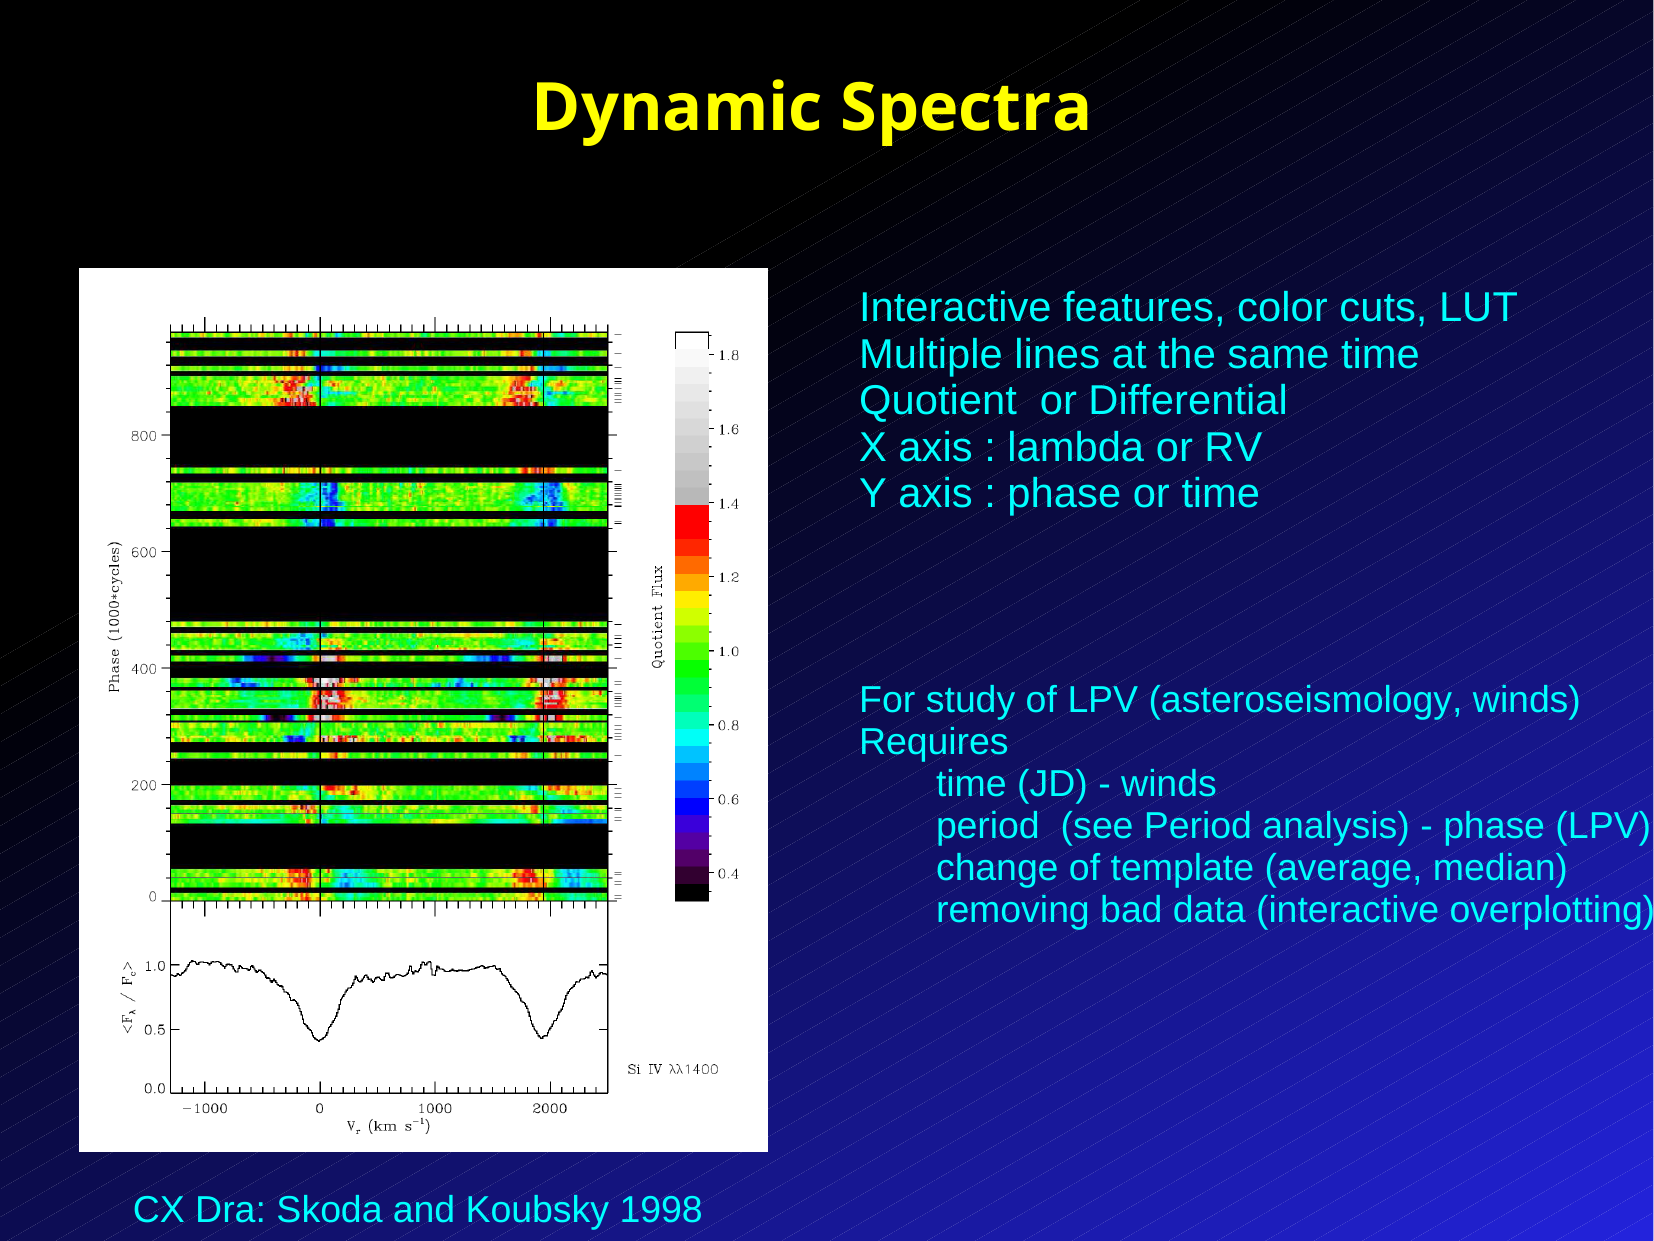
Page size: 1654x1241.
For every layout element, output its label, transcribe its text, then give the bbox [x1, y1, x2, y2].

text_box Interactive features, color cuts, LUT Multiple lines at the same time Quotient or Differential X axis : lambda or RV Y axis : phase or time [826, 276, 1621, 670]
text_box CX Dra: Skoda and Koubsky 1998 [118, 1181, 739, 1238]
title Dynamic Spectra [76, 59, 1565, 150]
text_box For study of LPV (asteroseismology, winds) Requires time (JD) - winds period (see Period analysis) - phase (LPV) change of template (average, median) removing bad data (interactive overplotting) [826, 670, 1654, 1151]
picture [79, 268, 768, 1152]
